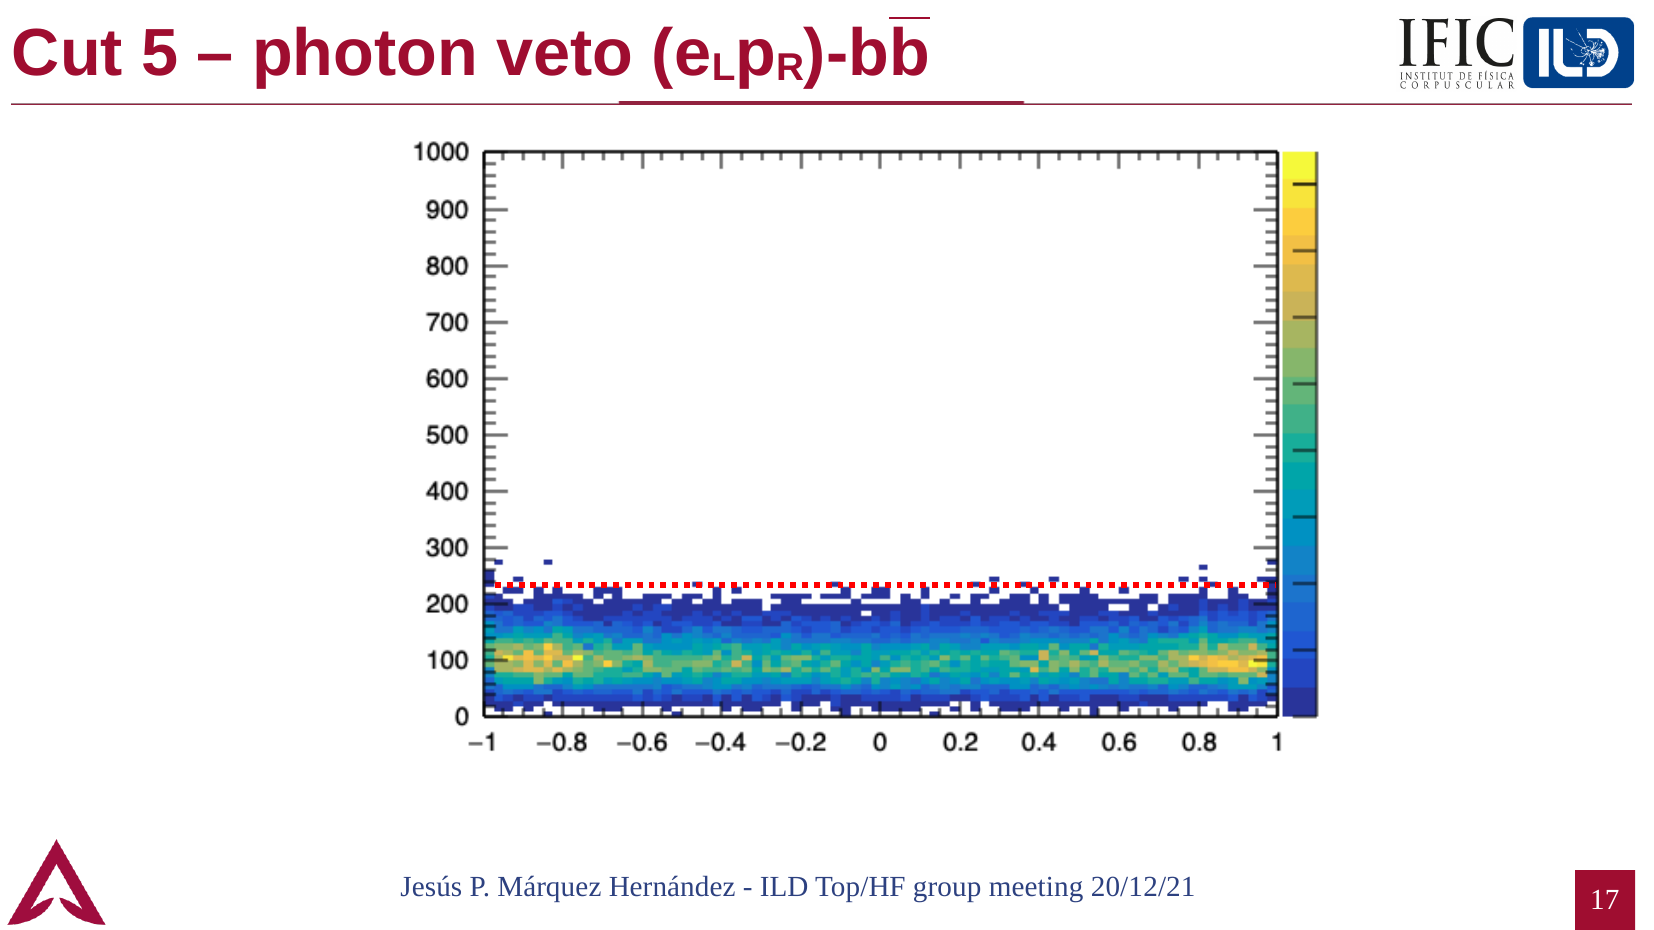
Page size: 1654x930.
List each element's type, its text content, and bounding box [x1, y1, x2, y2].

picture [1500, 16, 1517, 92]
picture [1522, 14, 1635, 90]
picture [11, 101, 1632, 105]
title Cut 5 – photon veto (eLpR)-bb [11, 14, 1500, 102]
picture [7, 839, 106, 925]
picture [324, 118, 1329, 833]
